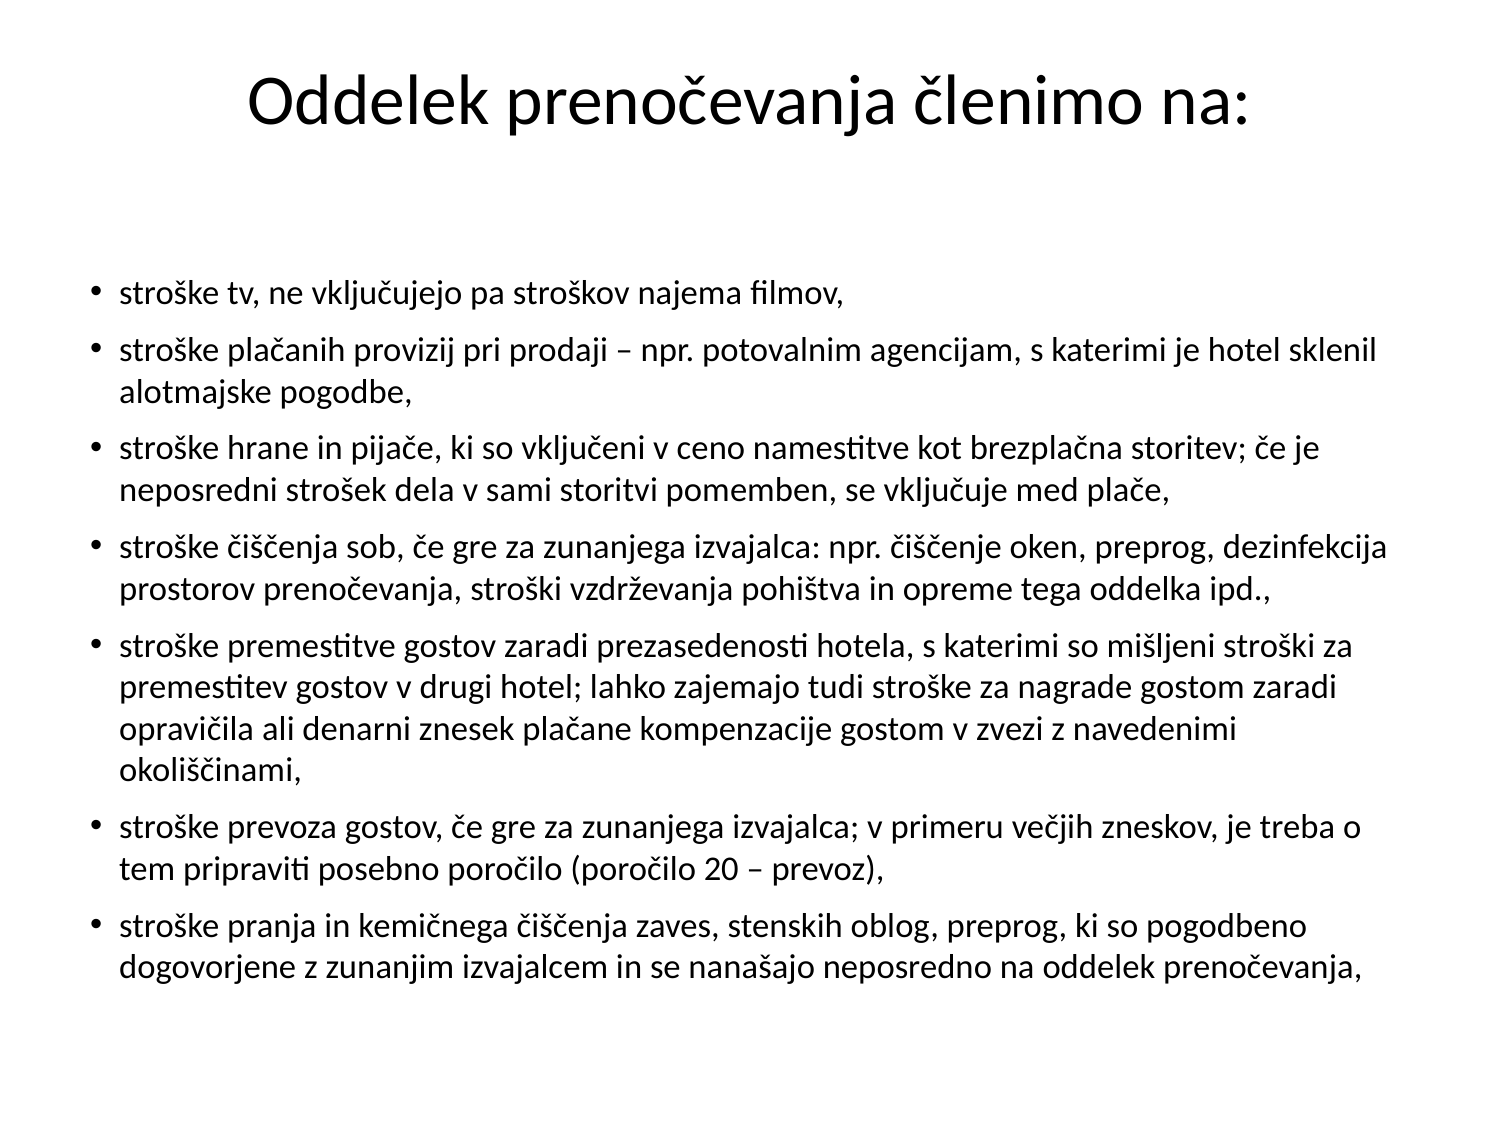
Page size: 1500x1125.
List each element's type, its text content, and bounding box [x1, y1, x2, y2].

title Oddelek prenočevanja členimo na: [75, 45, 1425, 233]
list stroške tv, ne vključujejo pa stroškov najema filmov, stroške plačanih provizij pri prodaji – npr. potovalnim agencijam, s katerimi je hotel sklenil alotmajske pogodbe, stroške hrane in pijače, ki so vključeni v ceno namestitve kot brezplačna storitev; če je neposredni strošek dela v sami storitvi pomemben, se vključuje med plače, stroške čiščenja sob, če gre za zunanjega izvajalca: npr. čiščenje oken, preprog, dezinfekcija prostorov prenočevanja, stroški vzdrževanja pohištva in opreme tega oddelka ipd., stroške premestitve gostov zaradi prezasedenosti hotela, s katerimi so mišljeni stroški za premestitev gostov v drugi hotel; lahko zajemajo tudi stroške za nagrade gostom zaradi opravičila ali denarni znesek plačane kompenzacije gostom v zvezi z navedenimi okoliščinami, stroške prevoza gostov, če gre za zunanjega izvajalca; v primeru večjih zneskov, je treba o tem pripraviti posebno poročilo (poročilo 20 – prevoz), stroške pranja in kemičnega čiščenja zaves, stenskih oblog, preprog, ki so pogodbeno dogovorjene z zunanjim izvajalcem in se nanašajo neposredno na oddelek prenočevanja, [75, 262, 1425, 1005]
